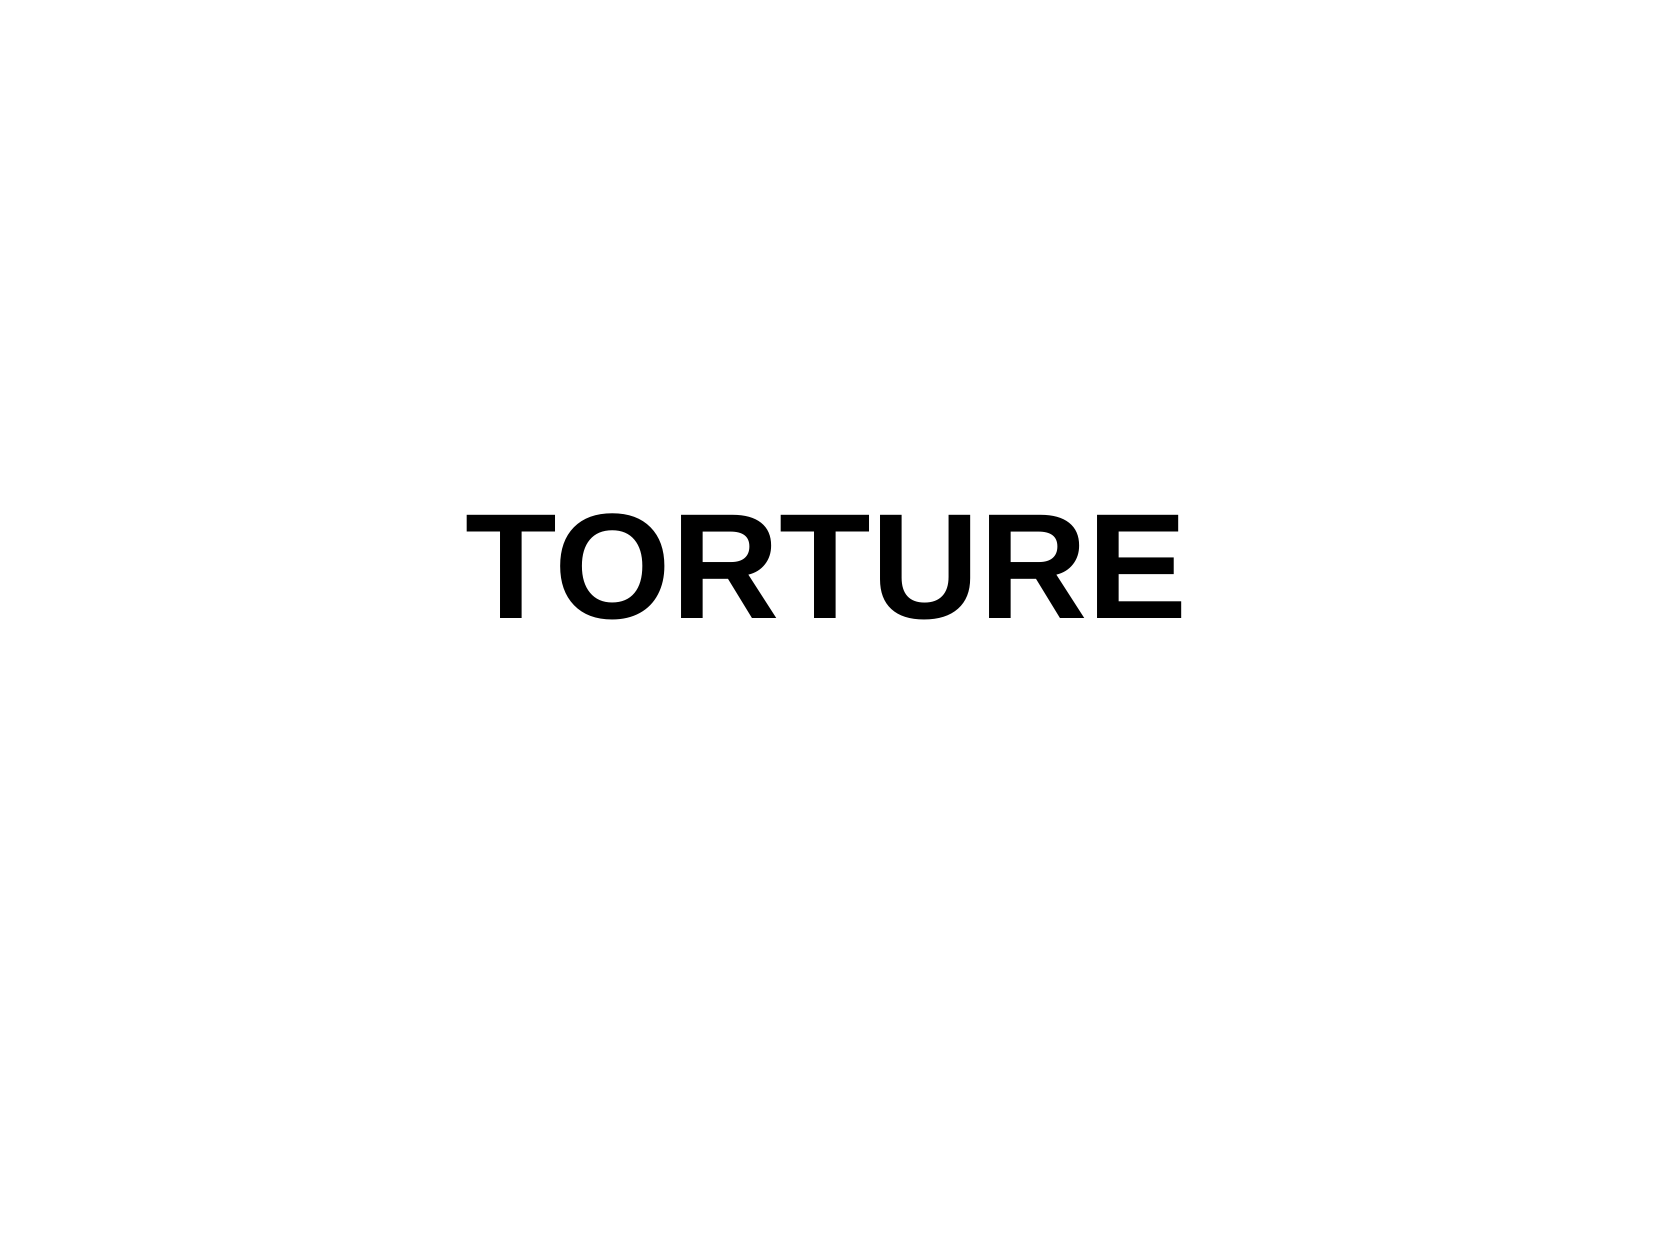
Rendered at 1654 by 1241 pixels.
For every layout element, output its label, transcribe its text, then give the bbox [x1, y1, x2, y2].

title TORTURE [82, 462, 1571, 670]
